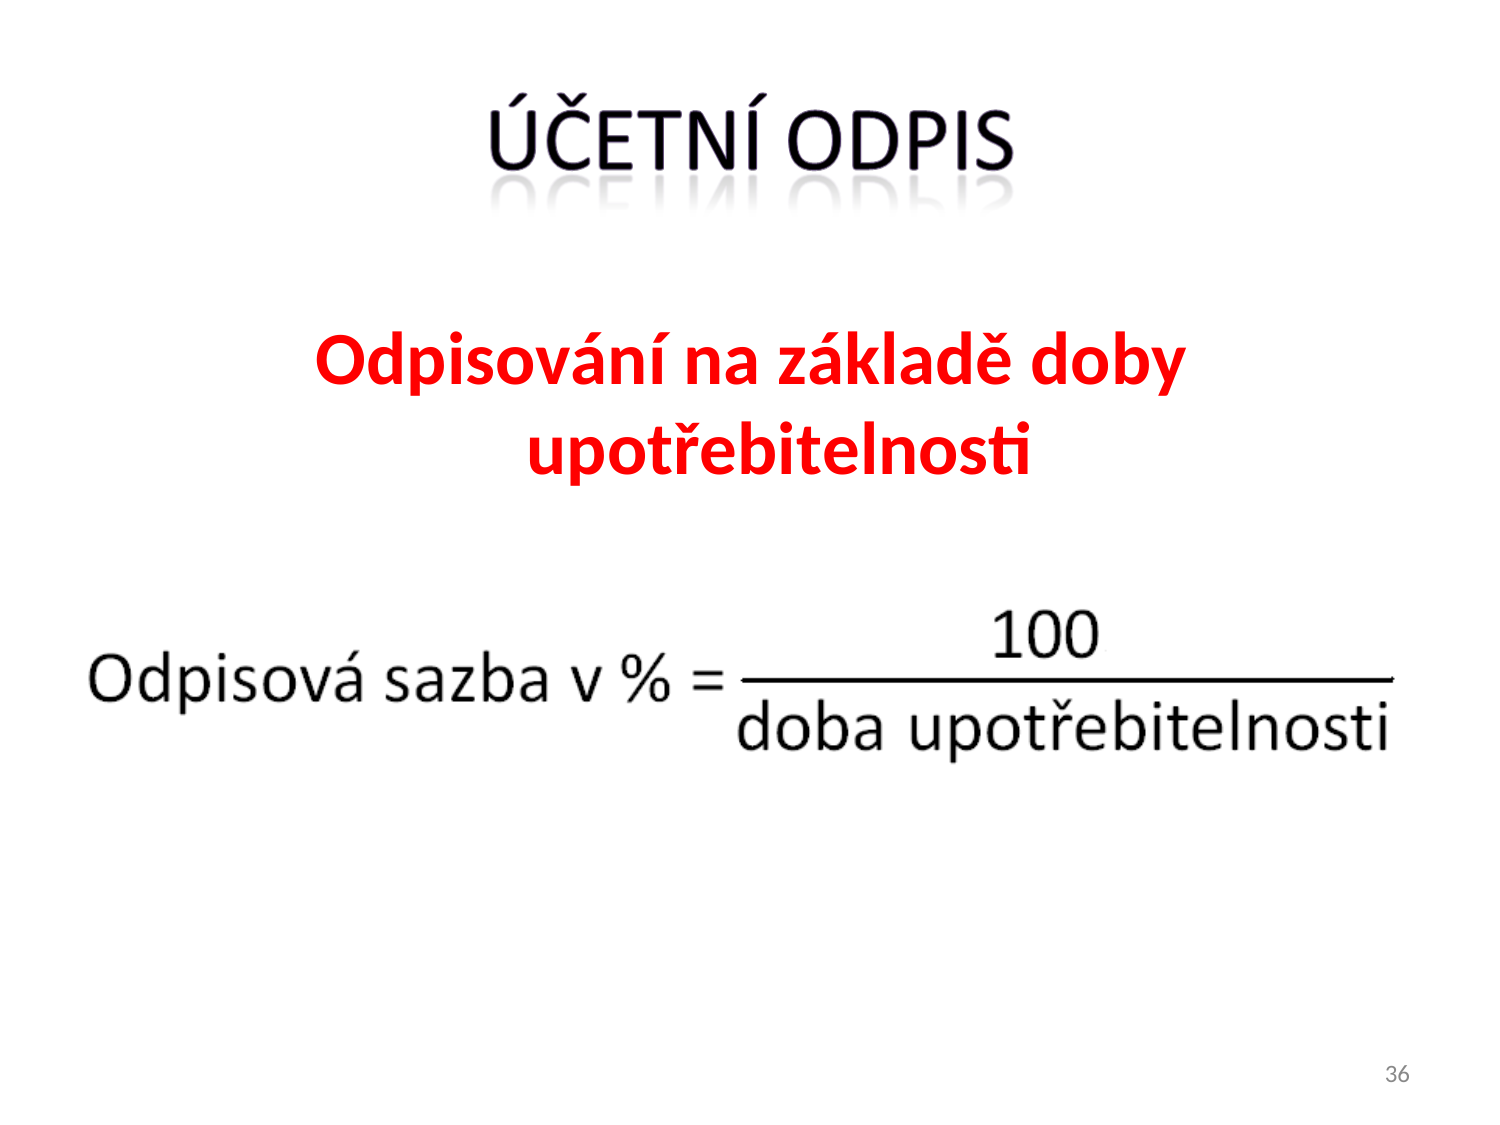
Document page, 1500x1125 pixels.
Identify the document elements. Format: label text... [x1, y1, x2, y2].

list Odpisování na základě doby upotřebitelnosti [76, 302, 1427, 917]
text_box [73, 43, 1427, 292]
picture [64, 597, 1415, 780]
text_box <číslo> [1074, 1042, 1426, 1103]
